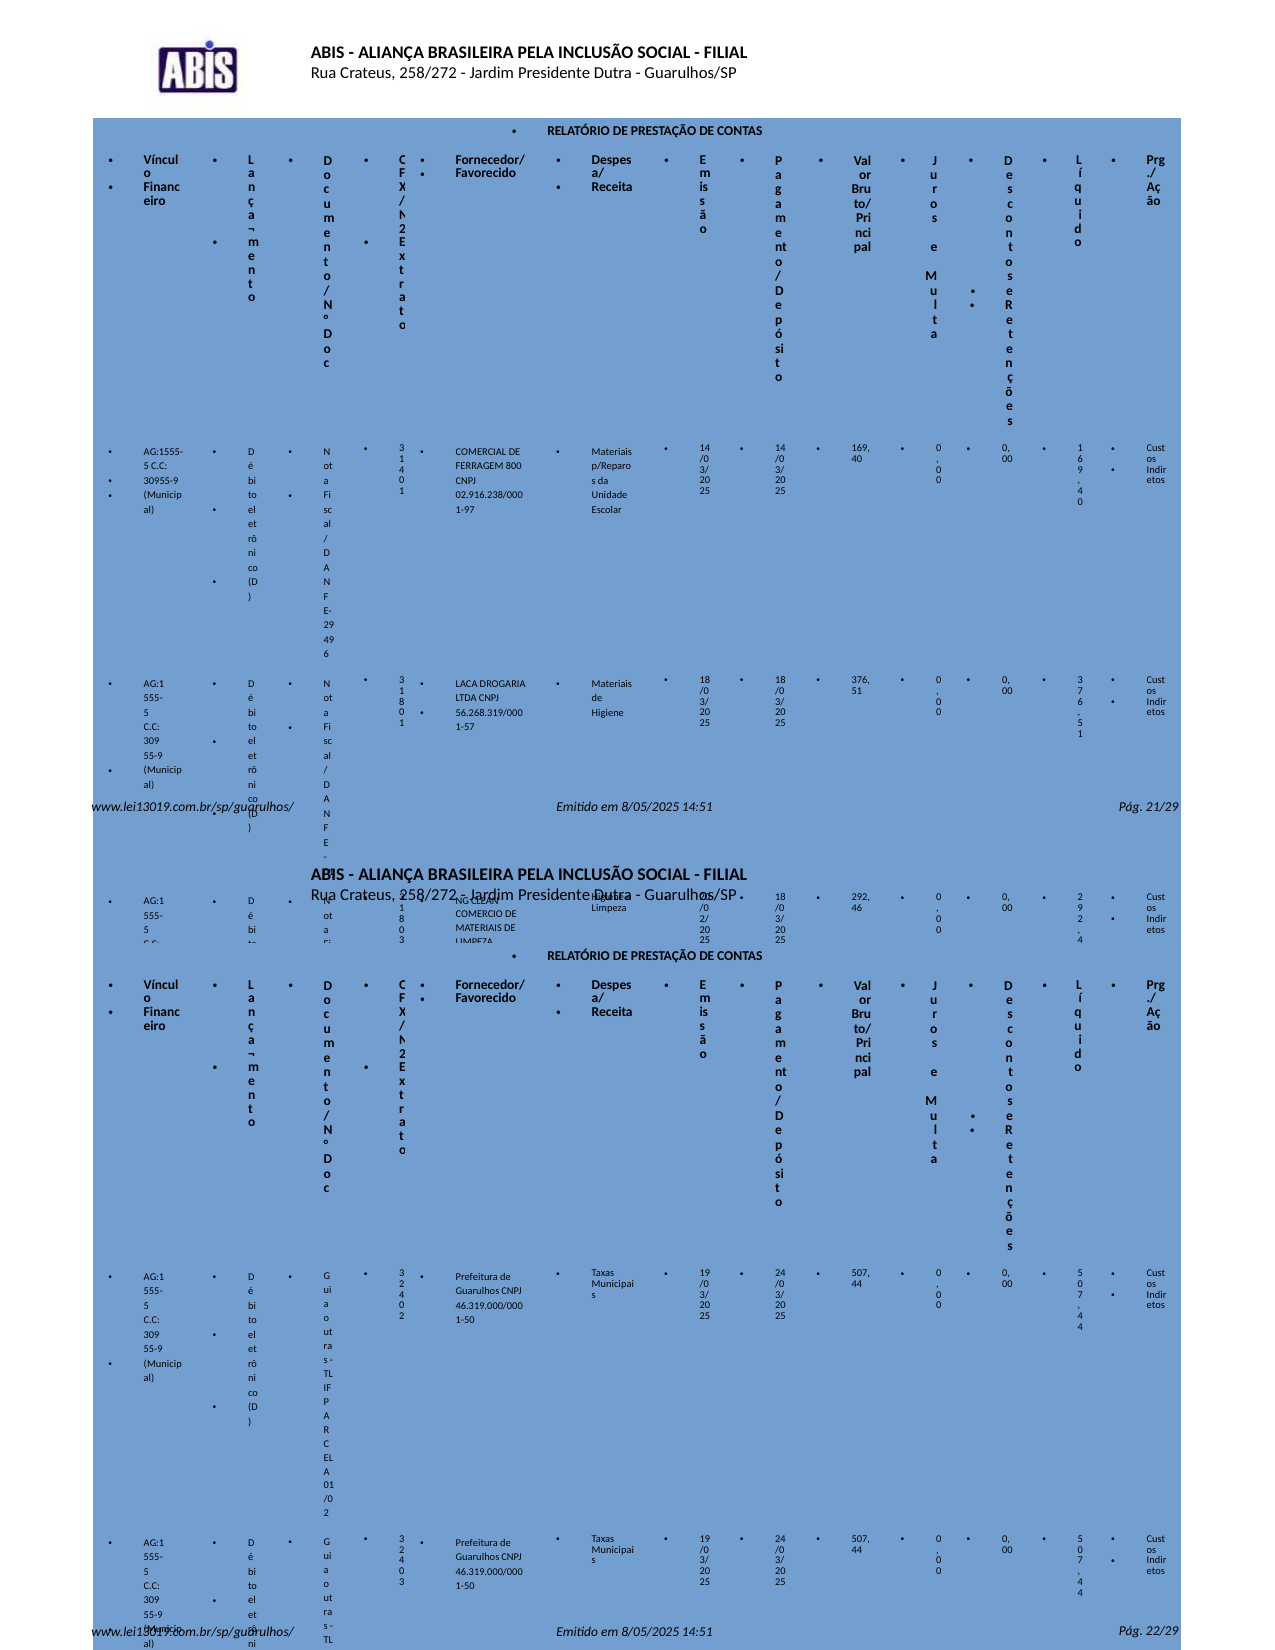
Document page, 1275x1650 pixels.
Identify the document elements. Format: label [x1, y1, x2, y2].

text_box [311, 863, 781, 904]
text_box [91, 1622, 300, 1640]
text_box [311, 41, 781, 80]
text_box [1119, 1622, 1184, 1640]
table_cell [93, 972, 1181, 1650]
table_cell [93, 147, 1181, 943]
text_box [556, 797, 721, 814]
table_header [93, 943, 1181, 972]
text_box [556, 1622, 721, 1639]
text_box [1119, 797, 1184, 815]
table_header [93, 118, 1181, 147]
picture [151, 26, 248, 111]
text_box [91, 797, 300, 815]
